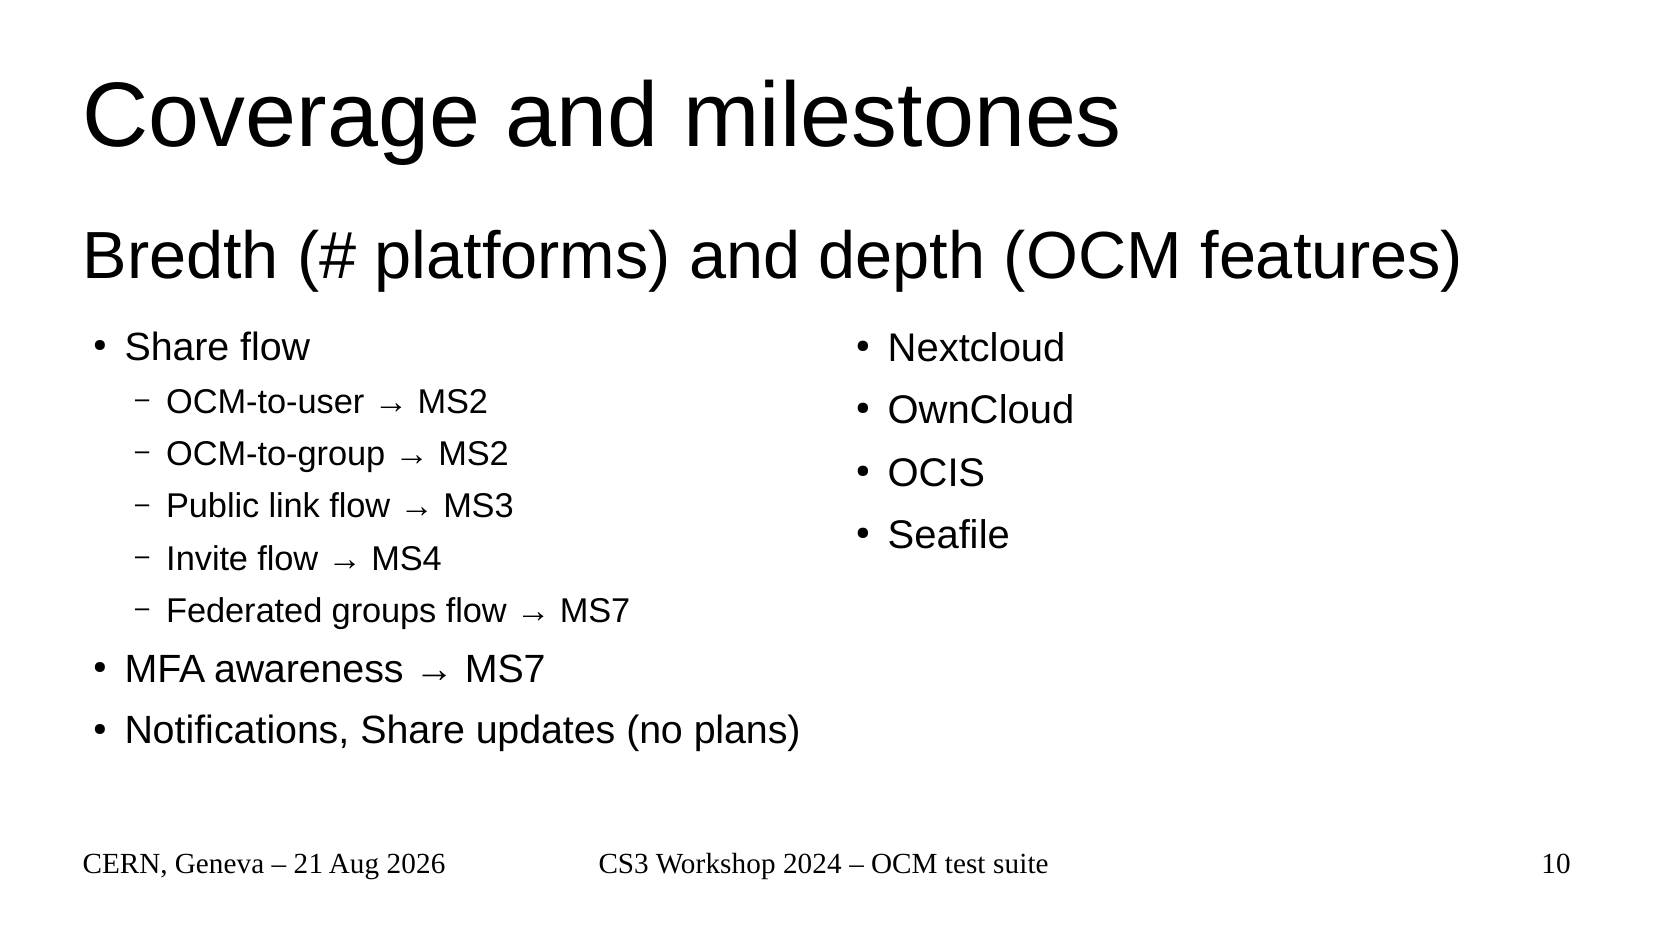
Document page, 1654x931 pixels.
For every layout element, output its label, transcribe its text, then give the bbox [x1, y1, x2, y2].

list Bredth (# platforms) and depth (OCM features) [82, 217, 1571, 296]
list Share flow OCM-to-user → MS2 OCM-to-group → MS2 Public link flow → MS3 Invite flow → MS4 Federated groups flow → MS7 MFA awareness → MS7 Notifications, Share updates (no plans) [82, 324, 809, 771]
list Nextcloud OwnCloud OCIS Seafile [845, 324, 1329, 562]
title Coverage and milestones [82, 37, 1571, 193]
